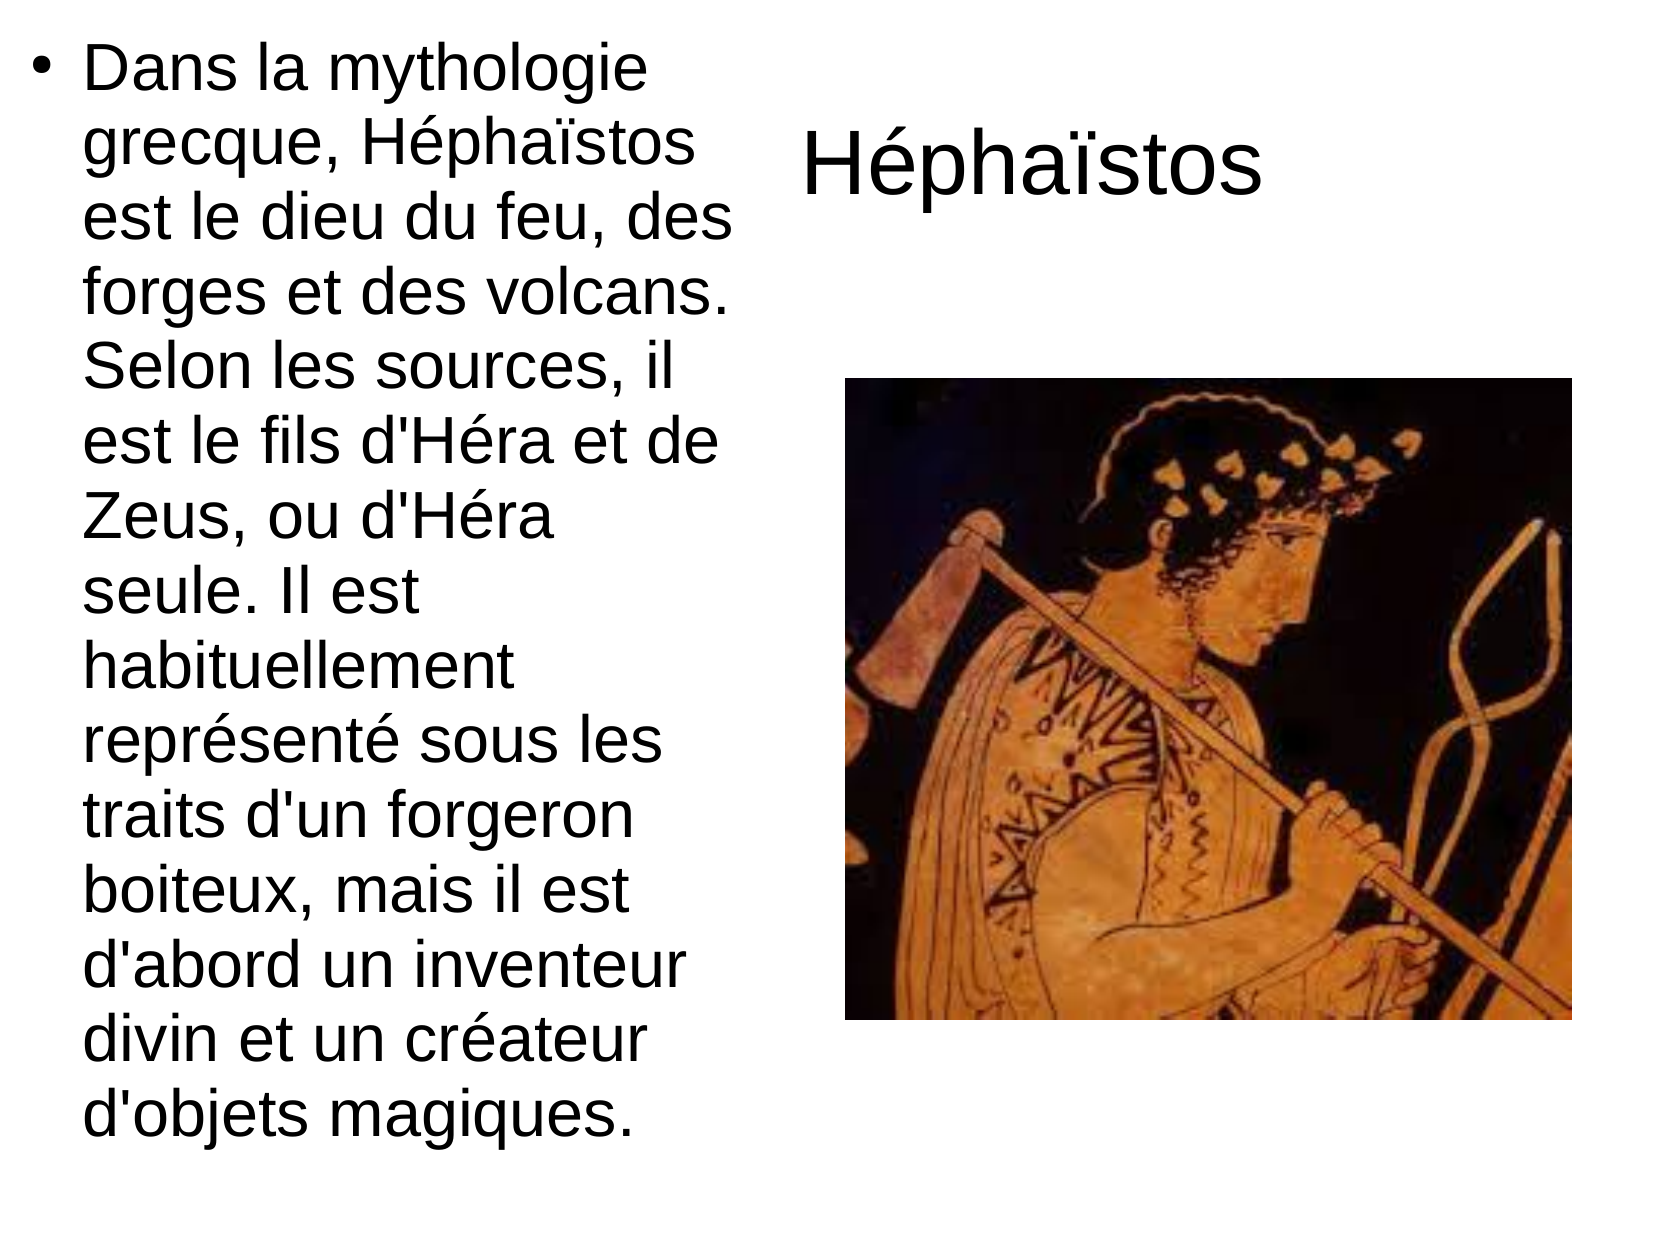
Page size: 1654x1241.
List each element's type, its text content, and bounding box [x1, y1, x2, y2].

list Dans la mythologie grecque, Héphaïstos est le dieu du feu, des forges et des volcans. Selon les sources, il est le fils d'Héra et de Zeus, ou d'Héra seule. Il est habituellement représenté sous les traits d'un forgeron boiteux, mais il est d'abord un inventeur divin et un créateur d'objets magiques. [12, 29, 739, 1152]
picture [845, 378, 1572, 1020]
title Héphaïstos [739, 59, 1625, 266]
